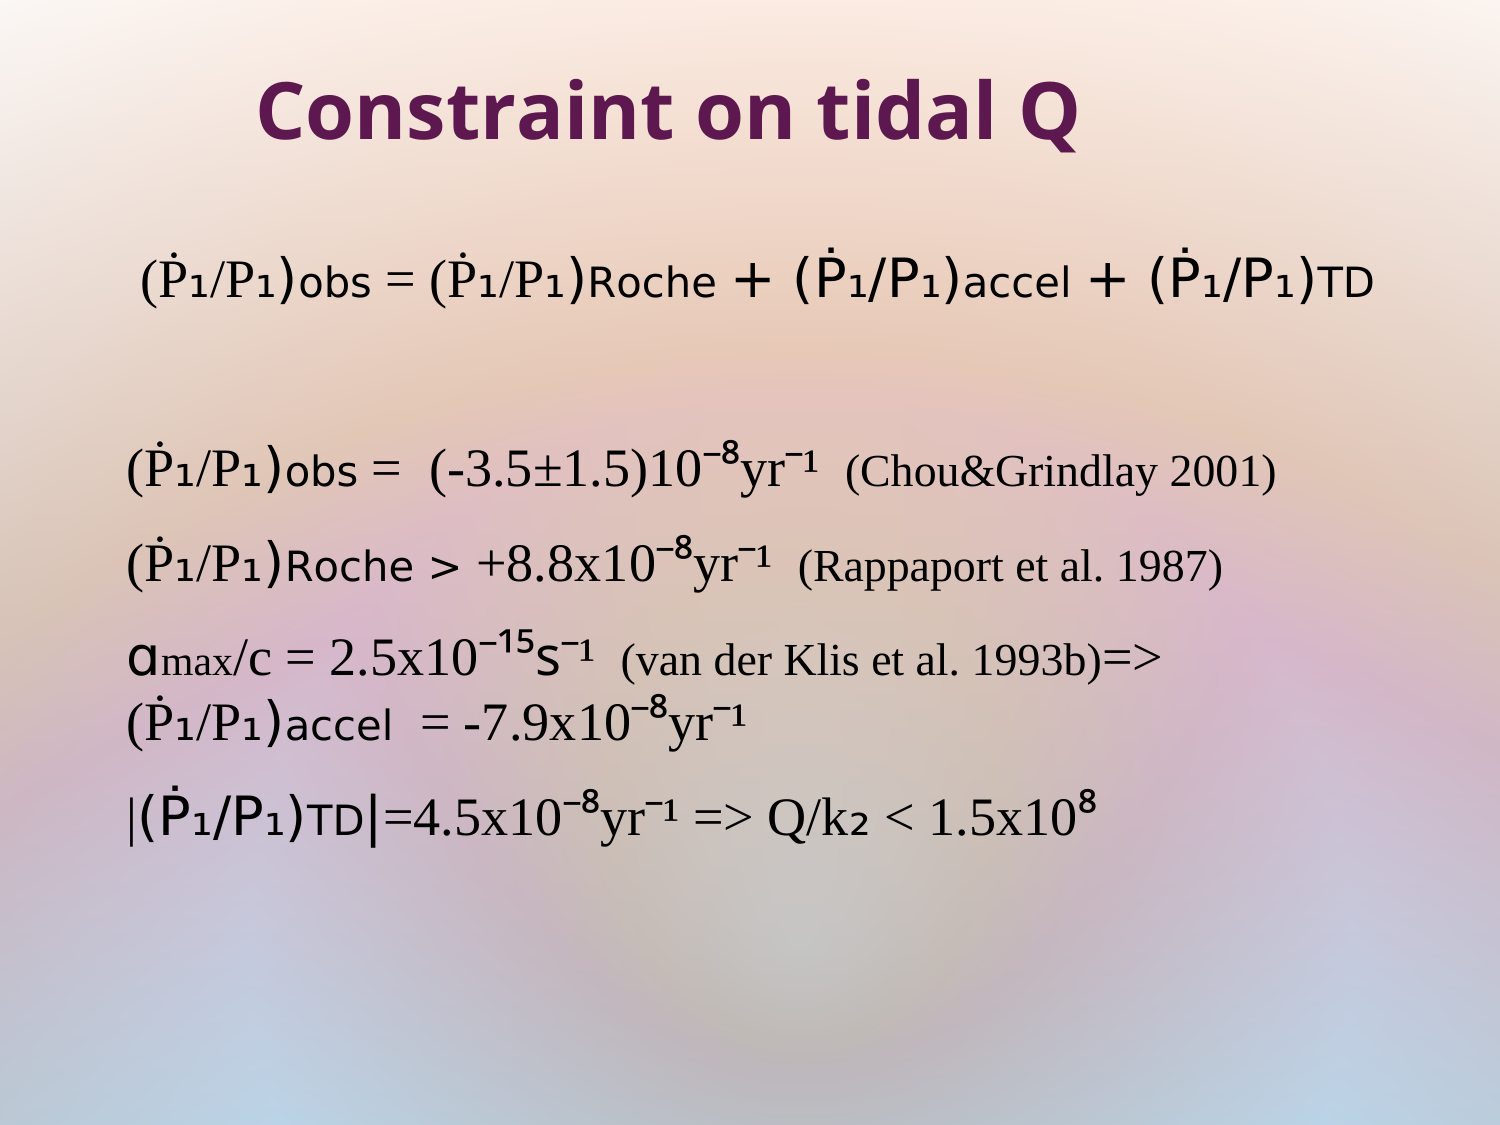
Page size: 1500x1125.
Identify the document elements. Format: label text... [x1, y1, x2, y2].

picture [0, 0, 1500, 1125]
list (Ṗ₁/P₁)obs = (Ṗ₁/P₁)Roche + (Ṗ₁/P₁)accel + (Ṗ₁/P₁)TD (Ṗ₁/P₁)obs = (-3.5±1.5)10ˉ⁸yrˉ¹ (Chou&Grindlay 2001) (Ṗ₁/P₁)Roche > +8.8x10ˉ⁸yrˉ¹ (Rappaport et al. 1987) ɑmax/c = 2.5x10ˉ¹⁵sˉ¹ (van der Klis et al. 1993b)=> (Ṗ₁/P₁)accel = -7.9x10ˉ⁸yrˉ¹ |(Ṗ₁/P₁)TD|=4.5x10ˉ⁸yrˉ¹ => Q/k₂ < 1.5x10⁸ [111, 236, 1418, 994]
title Constraint on tidal Q [75, 52, 1263, 240]
